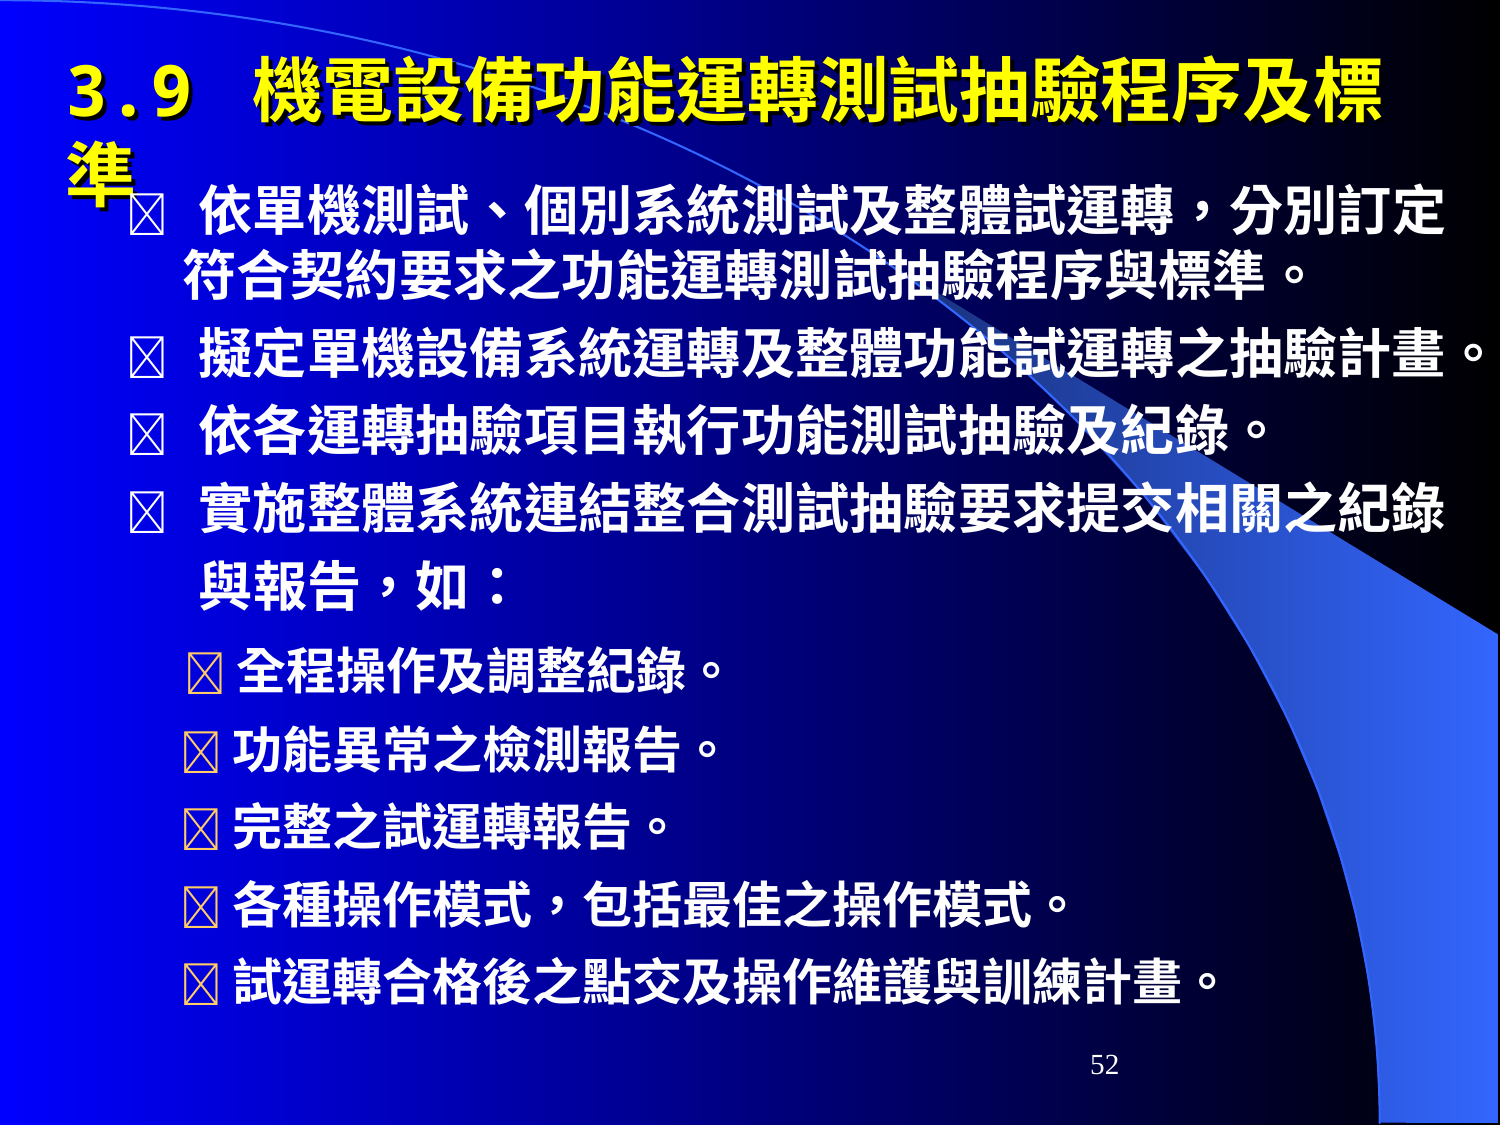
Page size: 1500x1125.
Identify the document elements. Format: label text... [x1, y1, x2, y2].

text_box [1074, 1057, 1388, 1101]
list  依單機測試、個別系統測試及整體試運轉，分別訂定符合契約要求之功能運轉測試抽驗程序與標準。  擬定單機設備系統運轉及整體功能試運轉之抽驗計畫。  依各運轉抽驗項目執行功能測試抽驗及紀錄。  實施整體系統連結整合測試抽驗要求提交相關之紀錄 與報告，如： 全程操作及調整紀錄。 功能異常之檢測報告。 完整之試運轉報告。 各種操作模式，包括最佳之操作模式。 試運轉合格後之點交及操作維護與訓練計畫。 [54, 168, 1480, 1057]
title 3.9 機電設備功能運轉測試抽驗程序及標準 [50, 38, 1438, 164]
